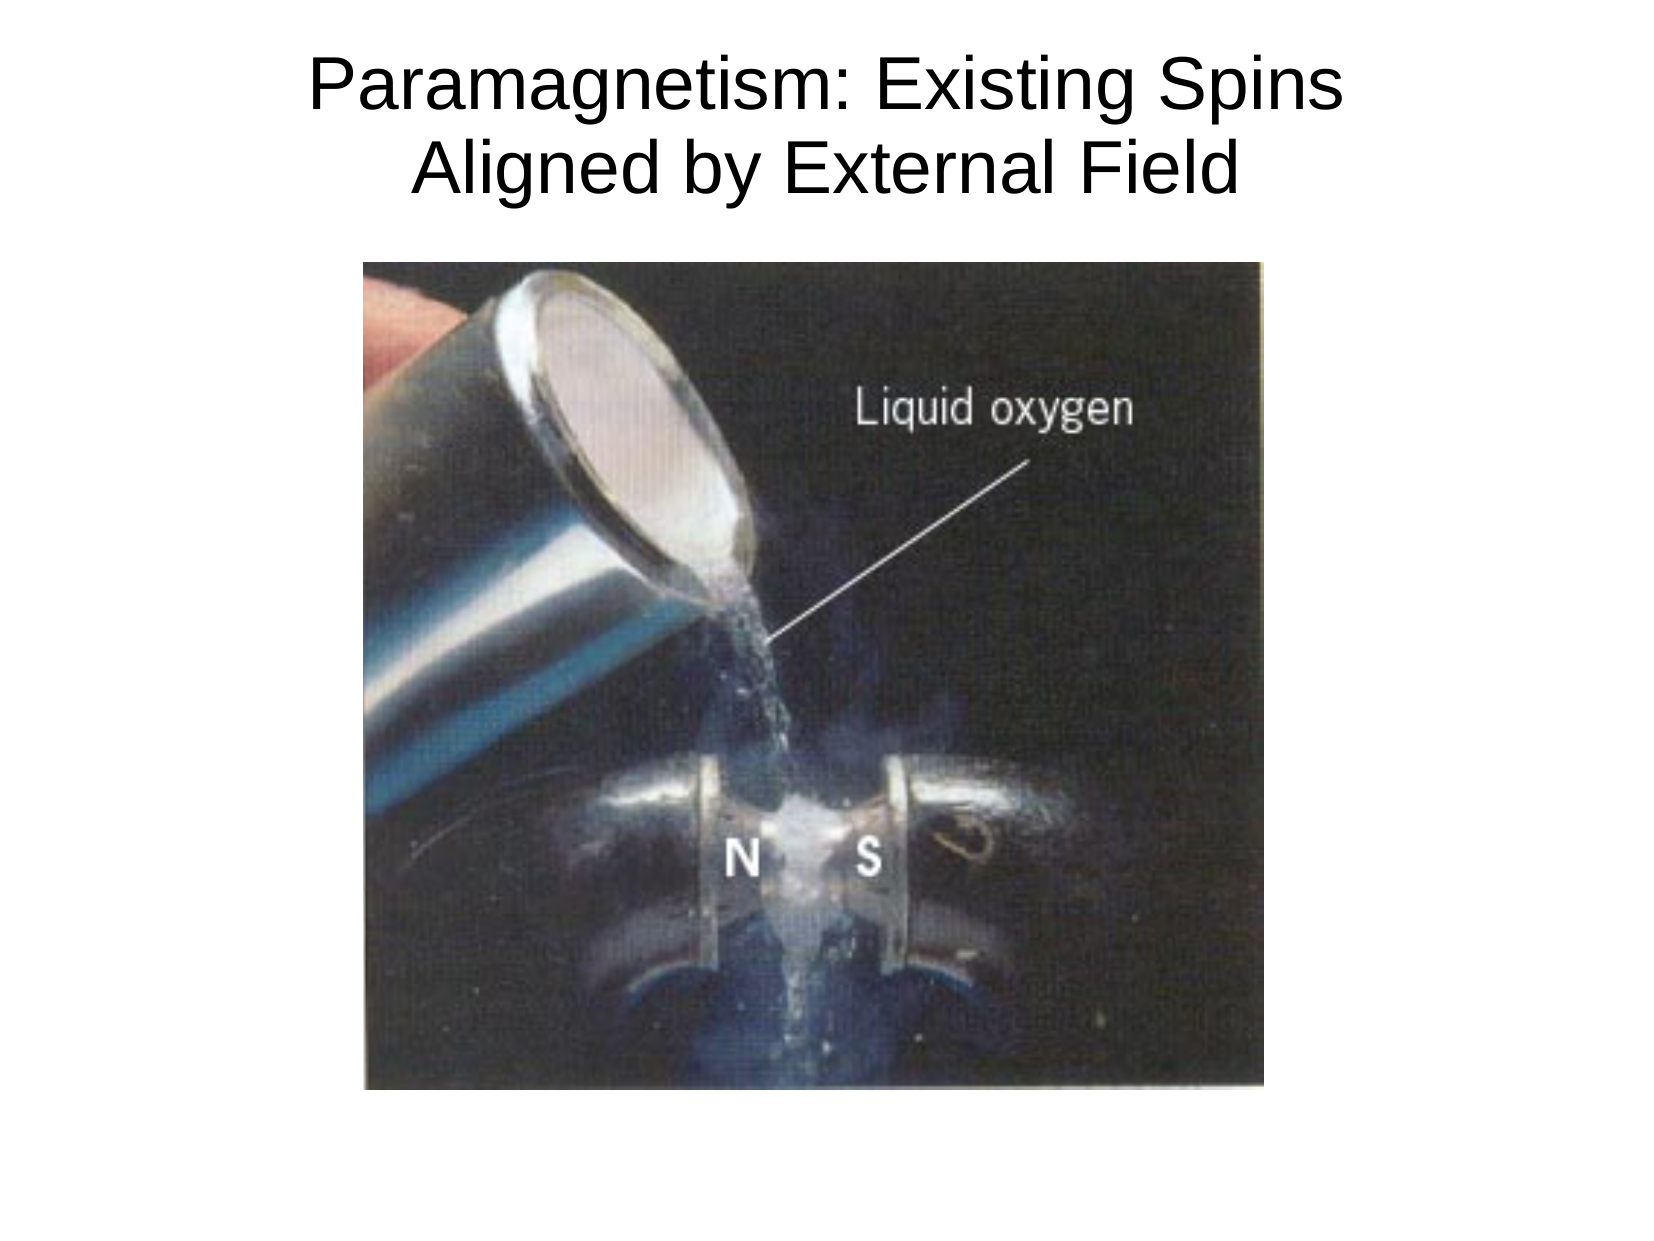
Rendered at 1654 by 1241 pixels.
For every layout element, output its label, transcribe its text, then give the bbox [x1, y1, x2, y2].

title Paramagnetism: Existing Spins Aligned by External Field [82, 19, 1571, 232]
picture [363, 262, 1264, 1090]
